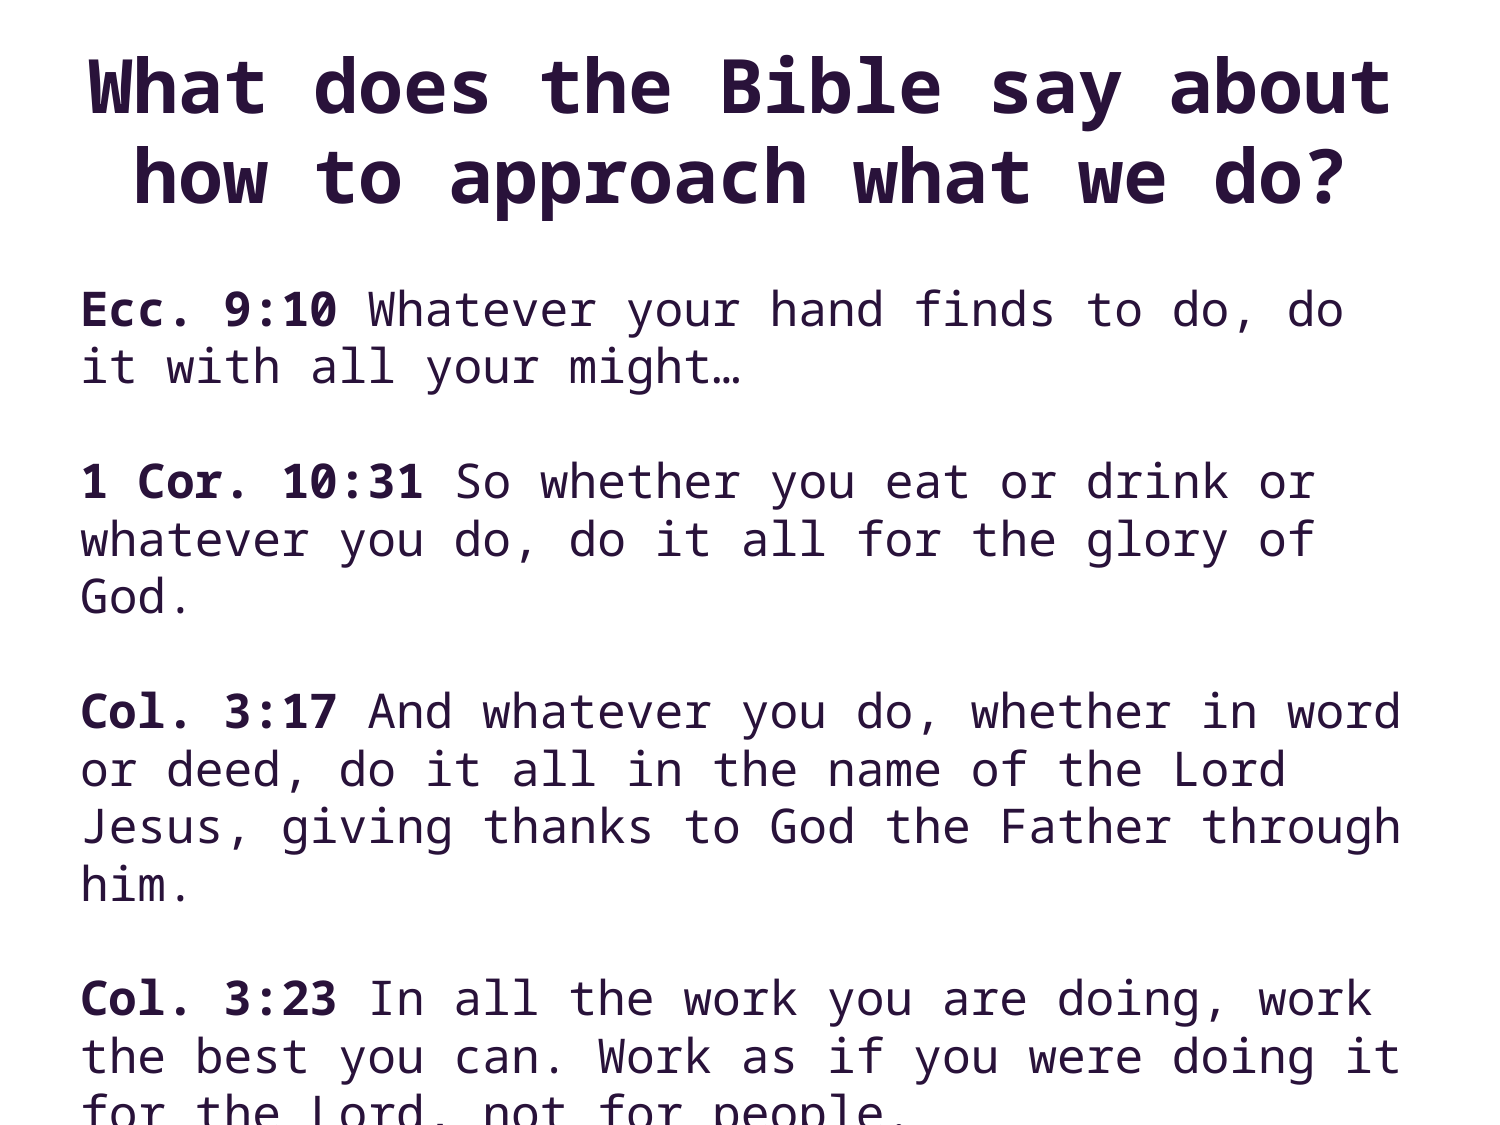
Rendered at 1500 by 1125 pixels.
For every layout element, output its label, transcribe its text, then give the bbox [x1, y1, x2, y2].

text_box What does the Bible say about how to approach what we do? Ecc. 9:10 Whatever your hand finds to do, do it with all your might… 1 Cor. 10:31 So whether you eat or drink or whatever you do, do it all for the glory of God. Col. 3:17 And whatever you do, whether in word or deed, do it all in the name of the Lord Jesus, giving thanks to God the Father through him. Col. 3:23 In all the work you are doing, work the best you can. Work as if you were doing it for the Lord, not for people. [64, 30, 1436, 1102]
